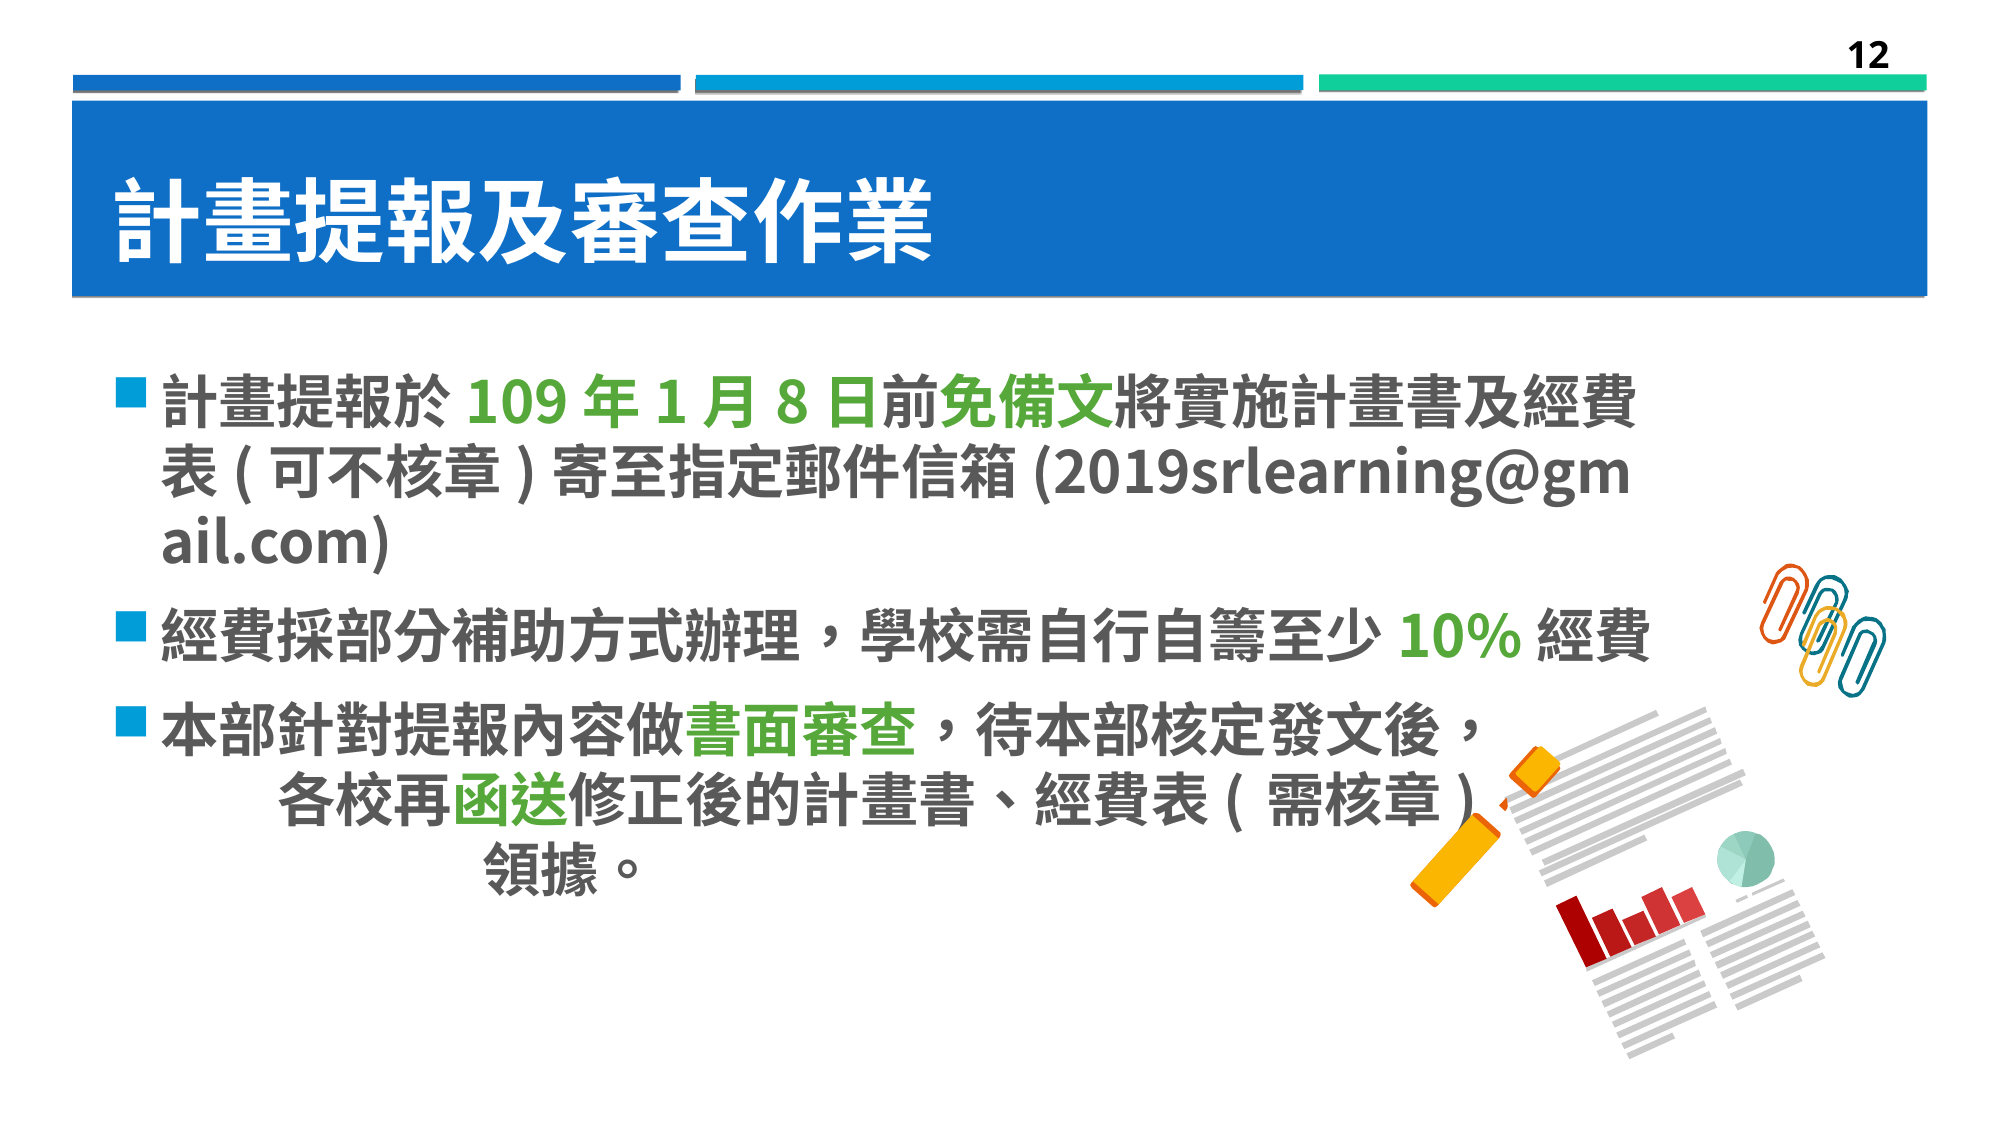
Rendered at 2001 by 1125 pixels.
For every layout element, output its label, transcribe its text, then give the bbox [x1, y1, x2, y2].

text_box [1837, 616, 1887, 698]
slide_number <編號> [1732, 26, 1905, 87]
text_box [1798, 575, 1849, 687]
list 計畫提報於109年1月8日前免備文將實施計畫書及經費表(可不核章)寄至指定郵件信箱(2019srlearning@gmail.com) 經費採部分補助方式辦理，學校需自行自籌至少10%經費 本部針對提報內容做書面審查，待本部核定發文後， 各校再函送修正後的計畫書、經費表(需核章)及 領據。 [95, 357, 1679, 1117]
title 計畫提報及審查作業 [95, 115, 1905, 282]
text_box [1759, 563, 1809, 645]
text_box [1410, 645, 1865, 1095]
